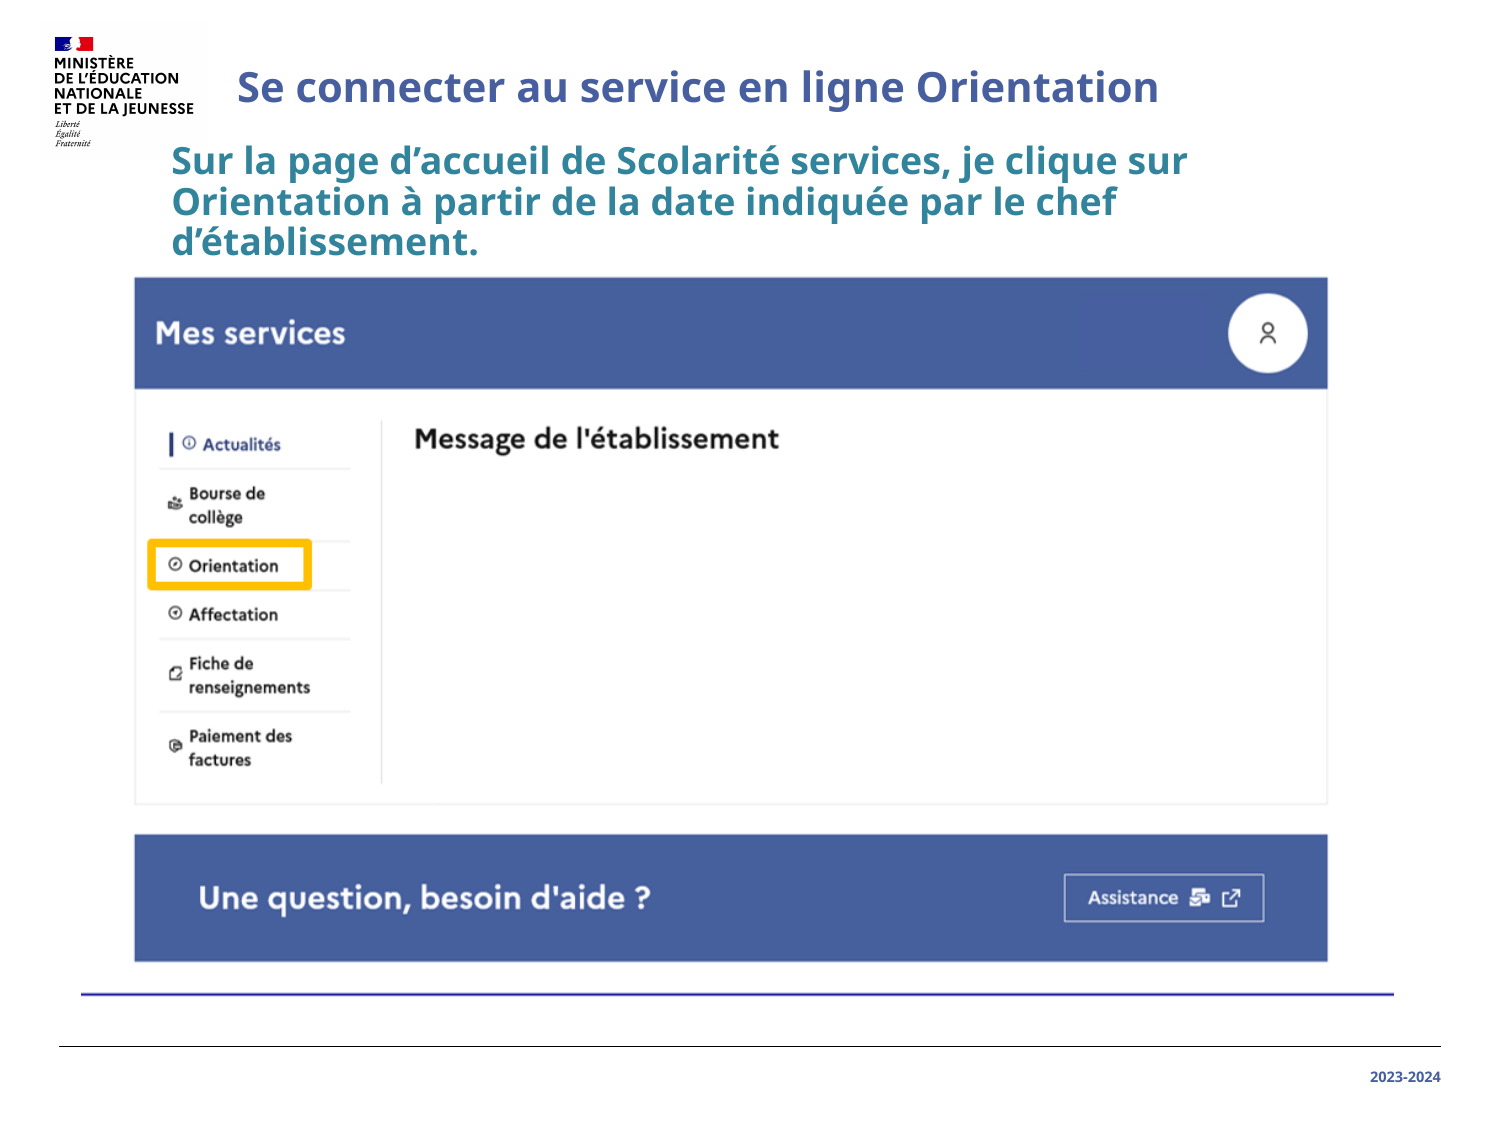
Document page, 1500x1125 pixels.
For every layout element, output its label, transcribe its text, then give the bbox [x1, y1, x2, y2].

picture [81, 267, 1394, 1000]
text_box Se connecter au service en ligne Orientation [218, 0, 1424, 126]
picture [41, 23, 207, 160]
slide_number 2023-2024 [1249, 1046, 1441, 1125]
title Sur la page d’accueil de Scolarité services, je clique sur Orientation à partir de la date indiquée par le chef d’établissement. [171, 243, 1396, 268]
